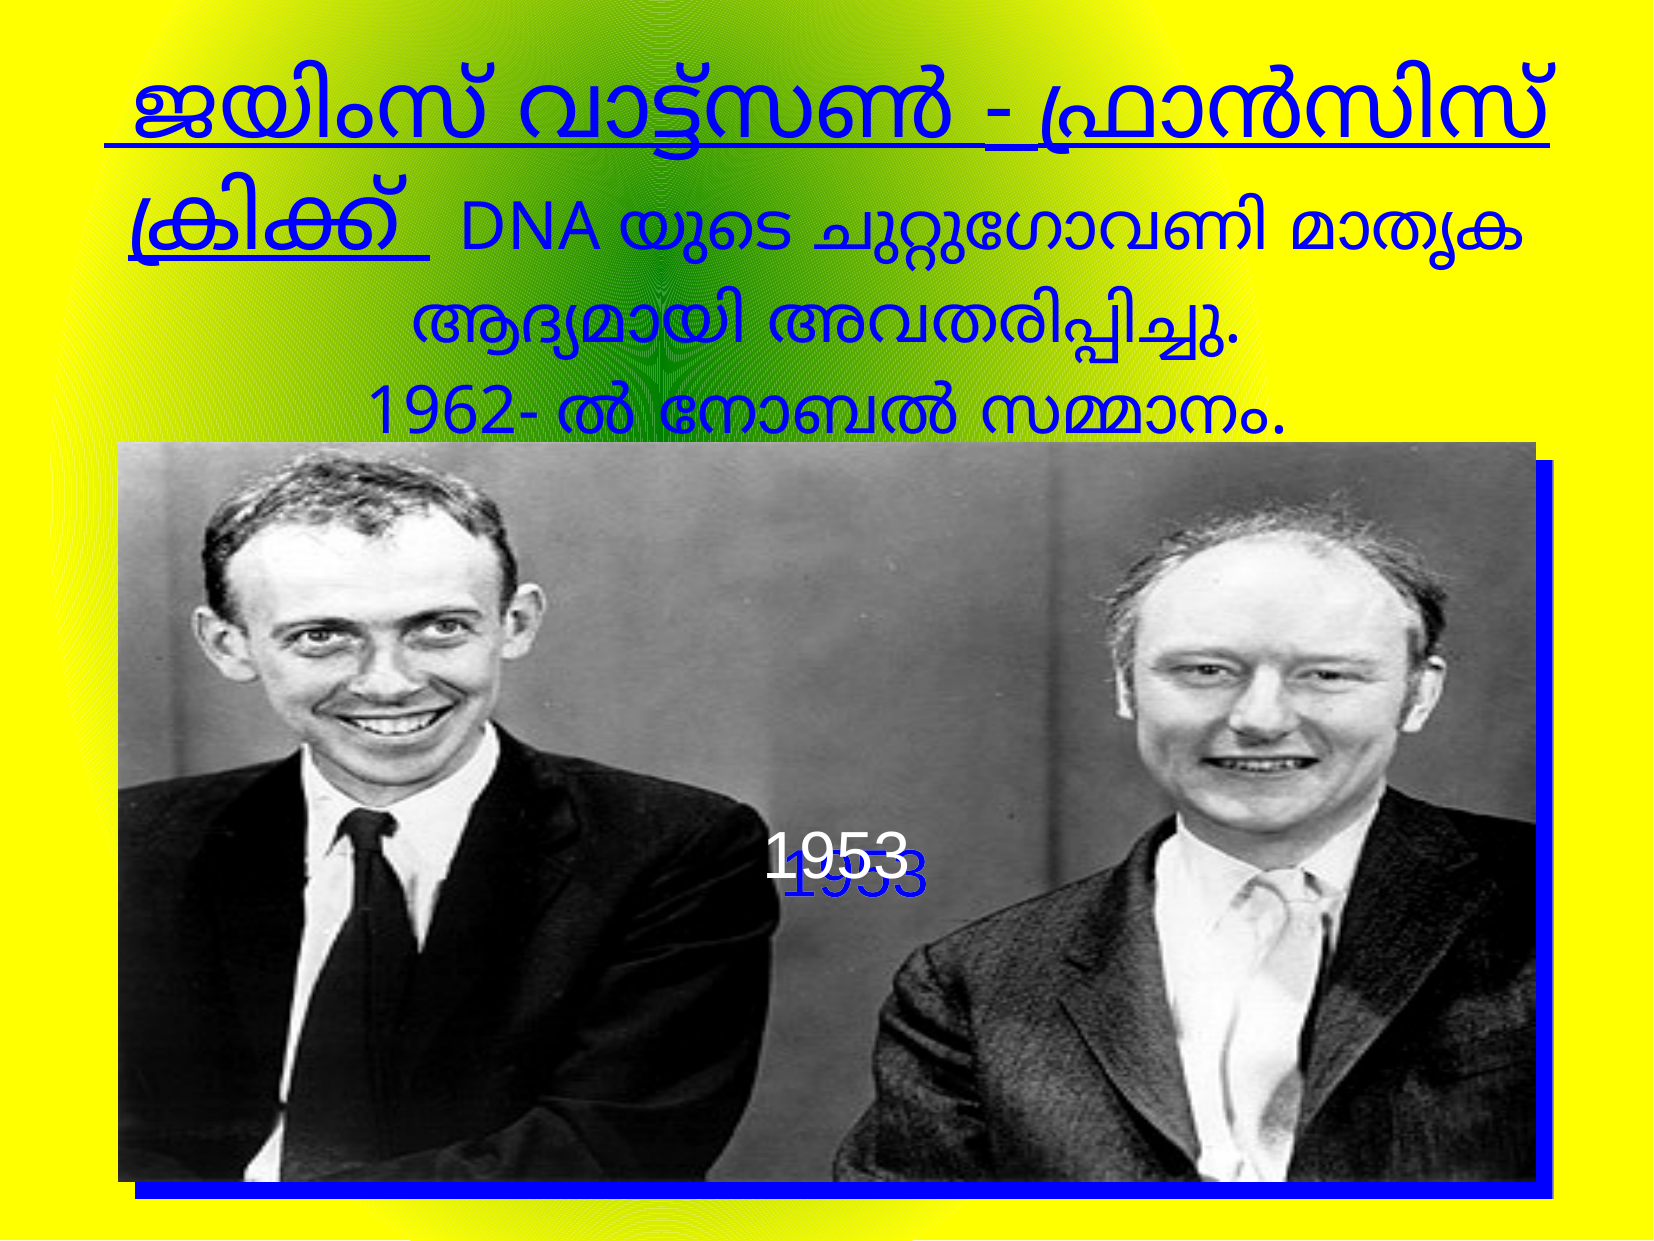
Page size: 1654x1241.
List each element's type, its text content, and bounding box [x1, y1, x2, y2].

title ജയിംസ് വാട്ട്സണ്‍ - ഫ്രാന്‍സിസ് ക്രിക്ക് DNA യുടെ ചുറ്റുഗോവണി മാതൃക ആദ്യമായി അവതരിപ്പിച്ചു. 1962- ല്‍ നോബല്‍ സമ്മാനം. [82, 18, 1571, 577]
picture [118, 577, 1536, 1182]
text_box 1953 [747, 810, 927, 960]
